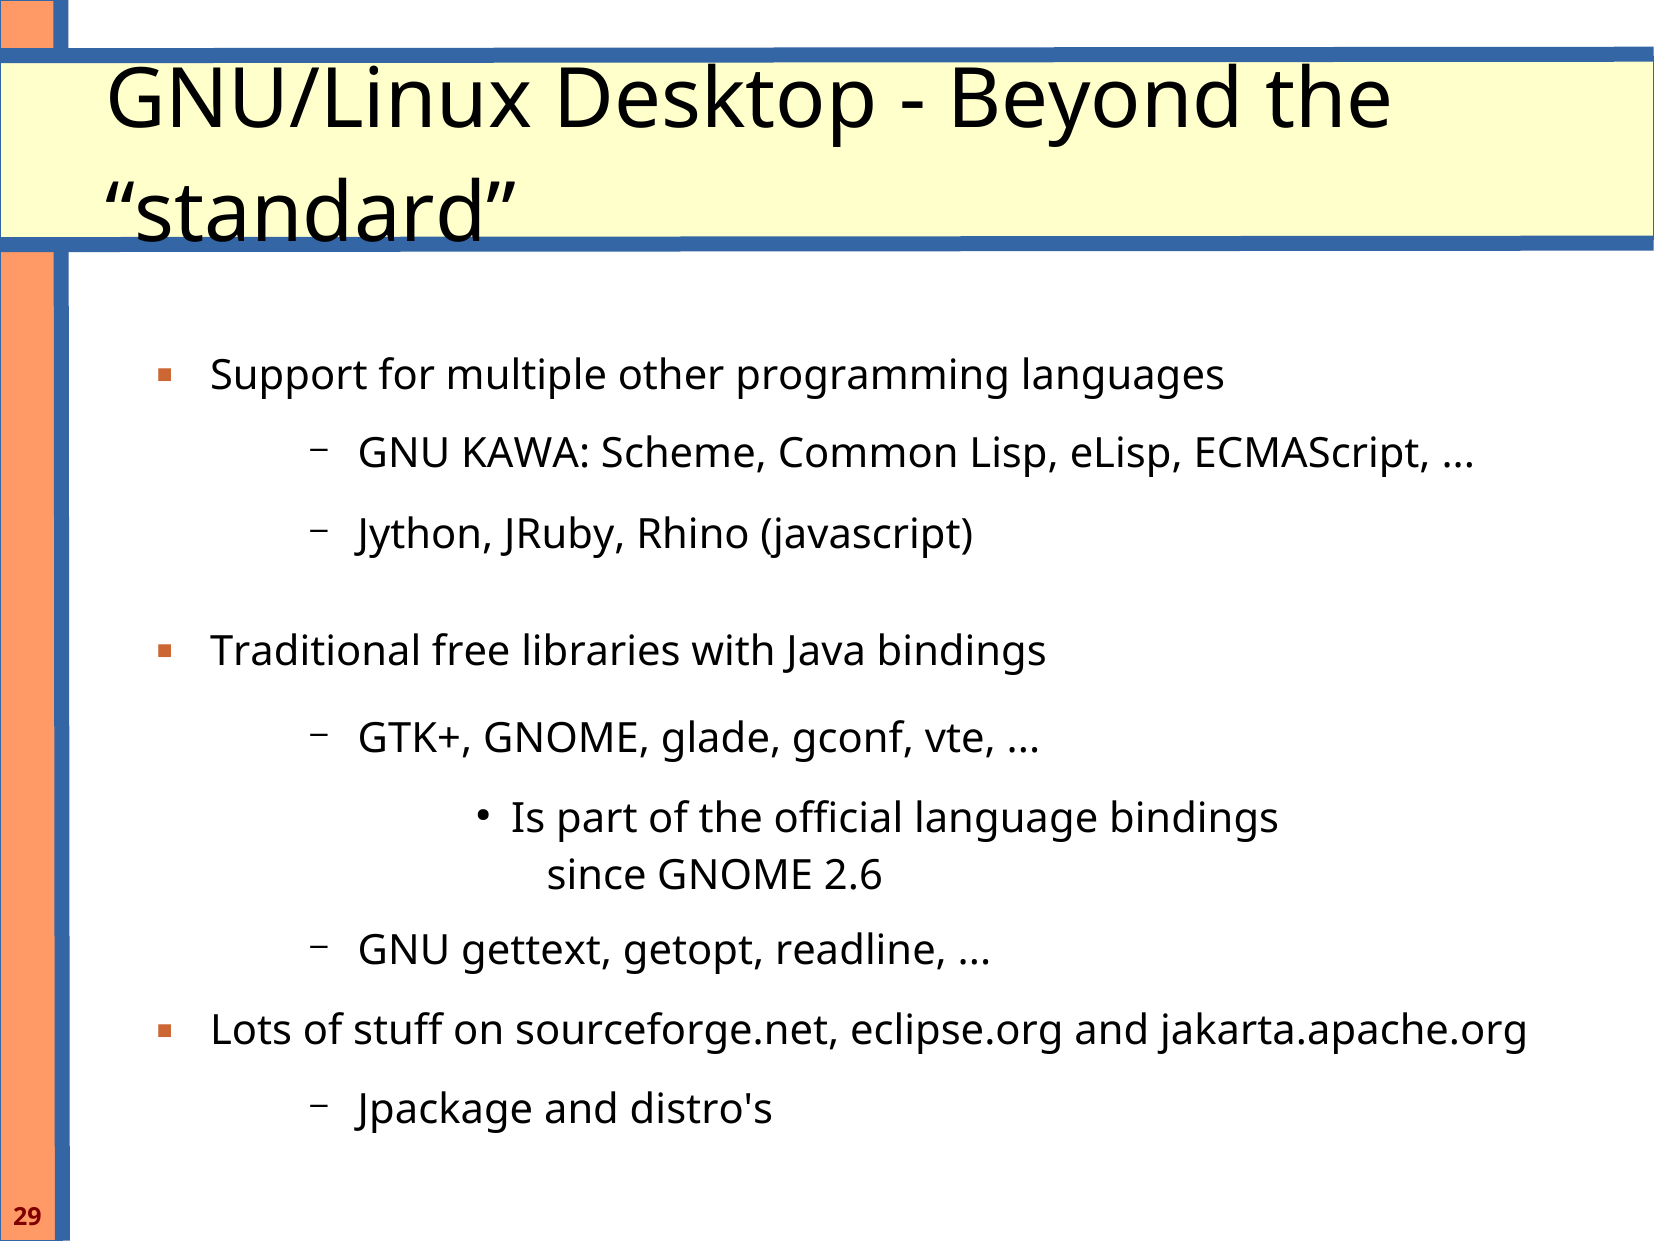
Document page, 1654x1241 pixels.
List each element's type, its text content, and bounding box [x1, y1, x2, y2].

list Support for multiple other programming languages GNU KAWA: Scheme, Common Lisp, eLisp, ECMAScript, ... Jython, JRuby, Rhino (javascript) Traditional free libraries with Java bindings GTK+, GNOME, glade, gconf, vte, ... Is part of the official language bindings since GNOME 2.6 GNU gettext, getopt, readline, ... Lots of stuff on sourceforge.net, eclipse.org and jakarta.apache.org Jpackage and distro's [121, 344, 1534, 1138]
title GNU/Linux Desktop - Beyond the “standard” [105, 92, 1605, 212]
